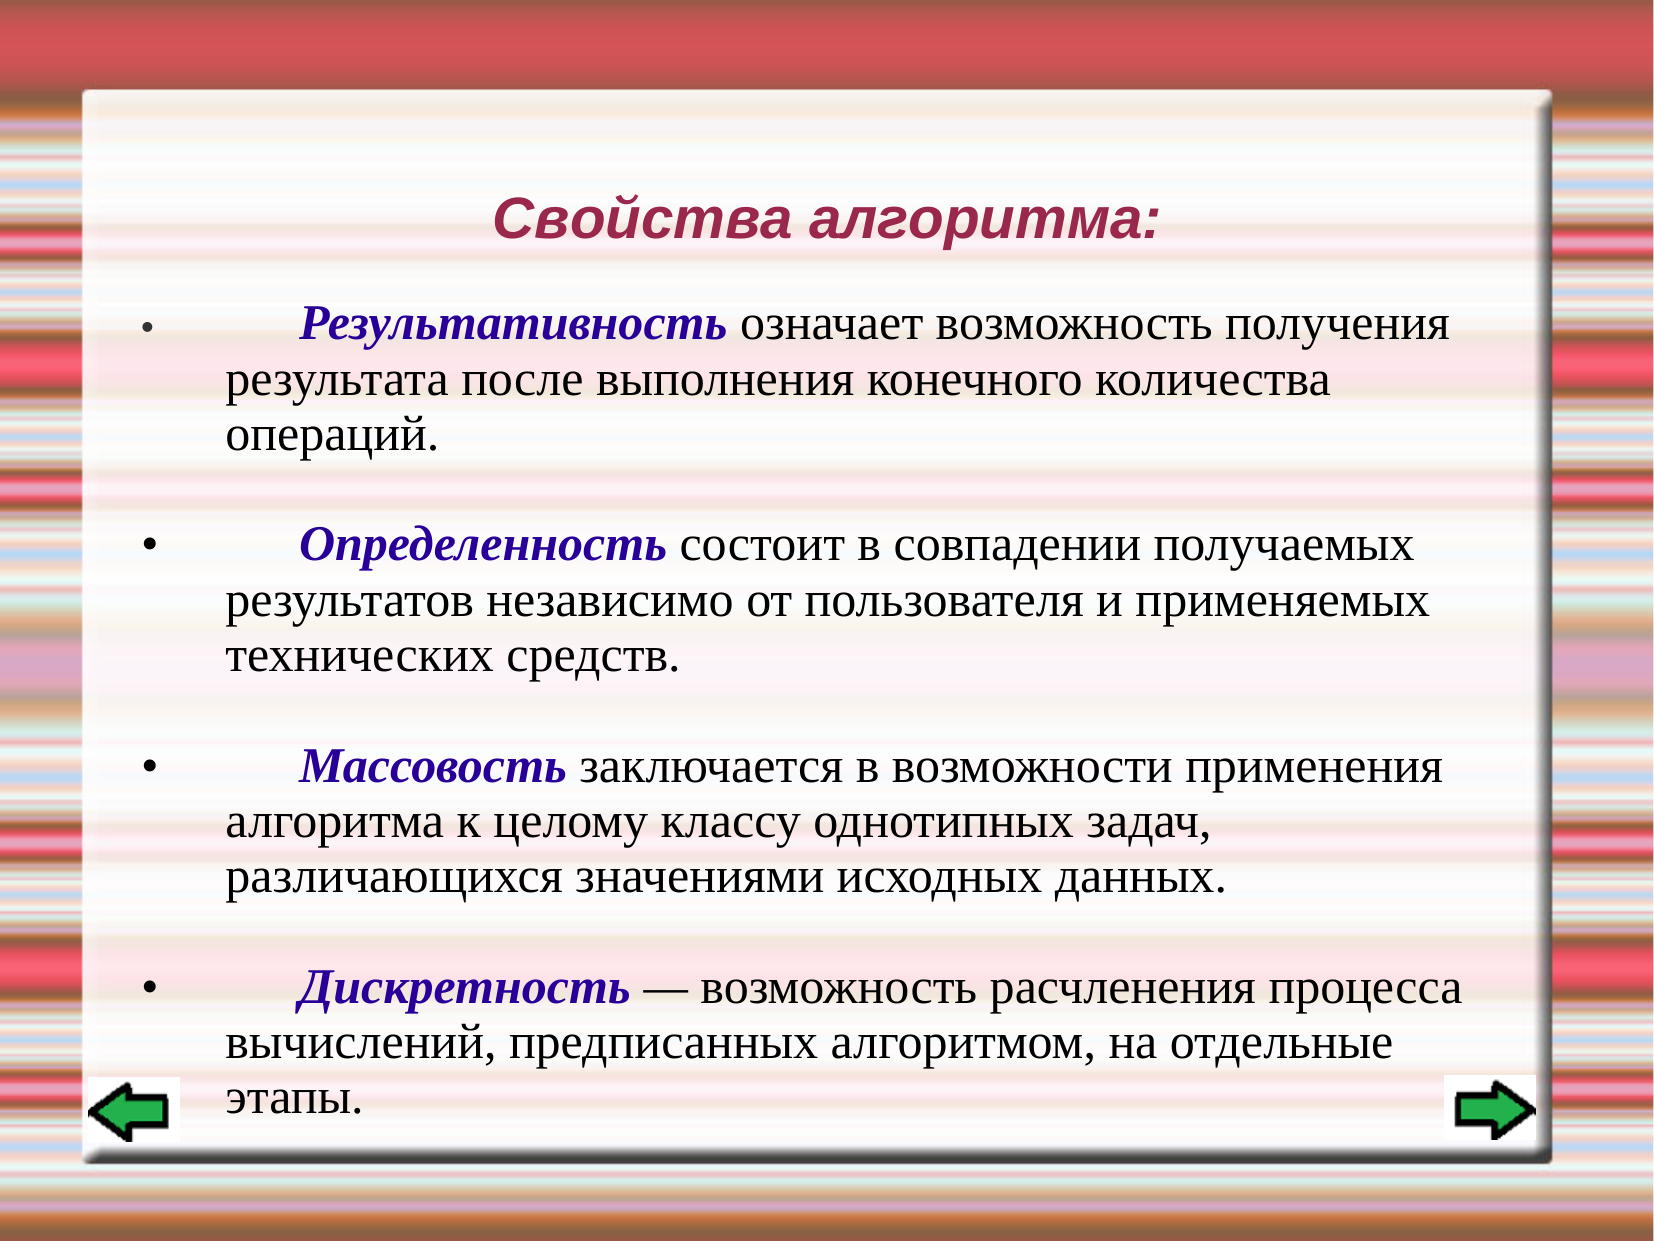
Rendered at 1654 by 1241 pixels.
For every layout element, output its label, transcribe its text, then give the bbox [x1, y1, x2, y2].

title Свойства алгоритма: [121, 114, 1534, 322]
picture [0, 0, 1654, 1241]
list • Результативность означает возможность получения результата после выполнения конечного количества операций. • Определенность состоит в совпадении получаемых результатов независимо от пользователя и применяемых технических средств. • Массовость заключается в возможности применения алгоритма к целому классу однотипных задач, различающихся значениями исходных данных. • Дискретность — возможность расчленения процесса вычислений, предписанных алгоритмом, на отдельные этапы. [134, 295, 1516, 1241]
